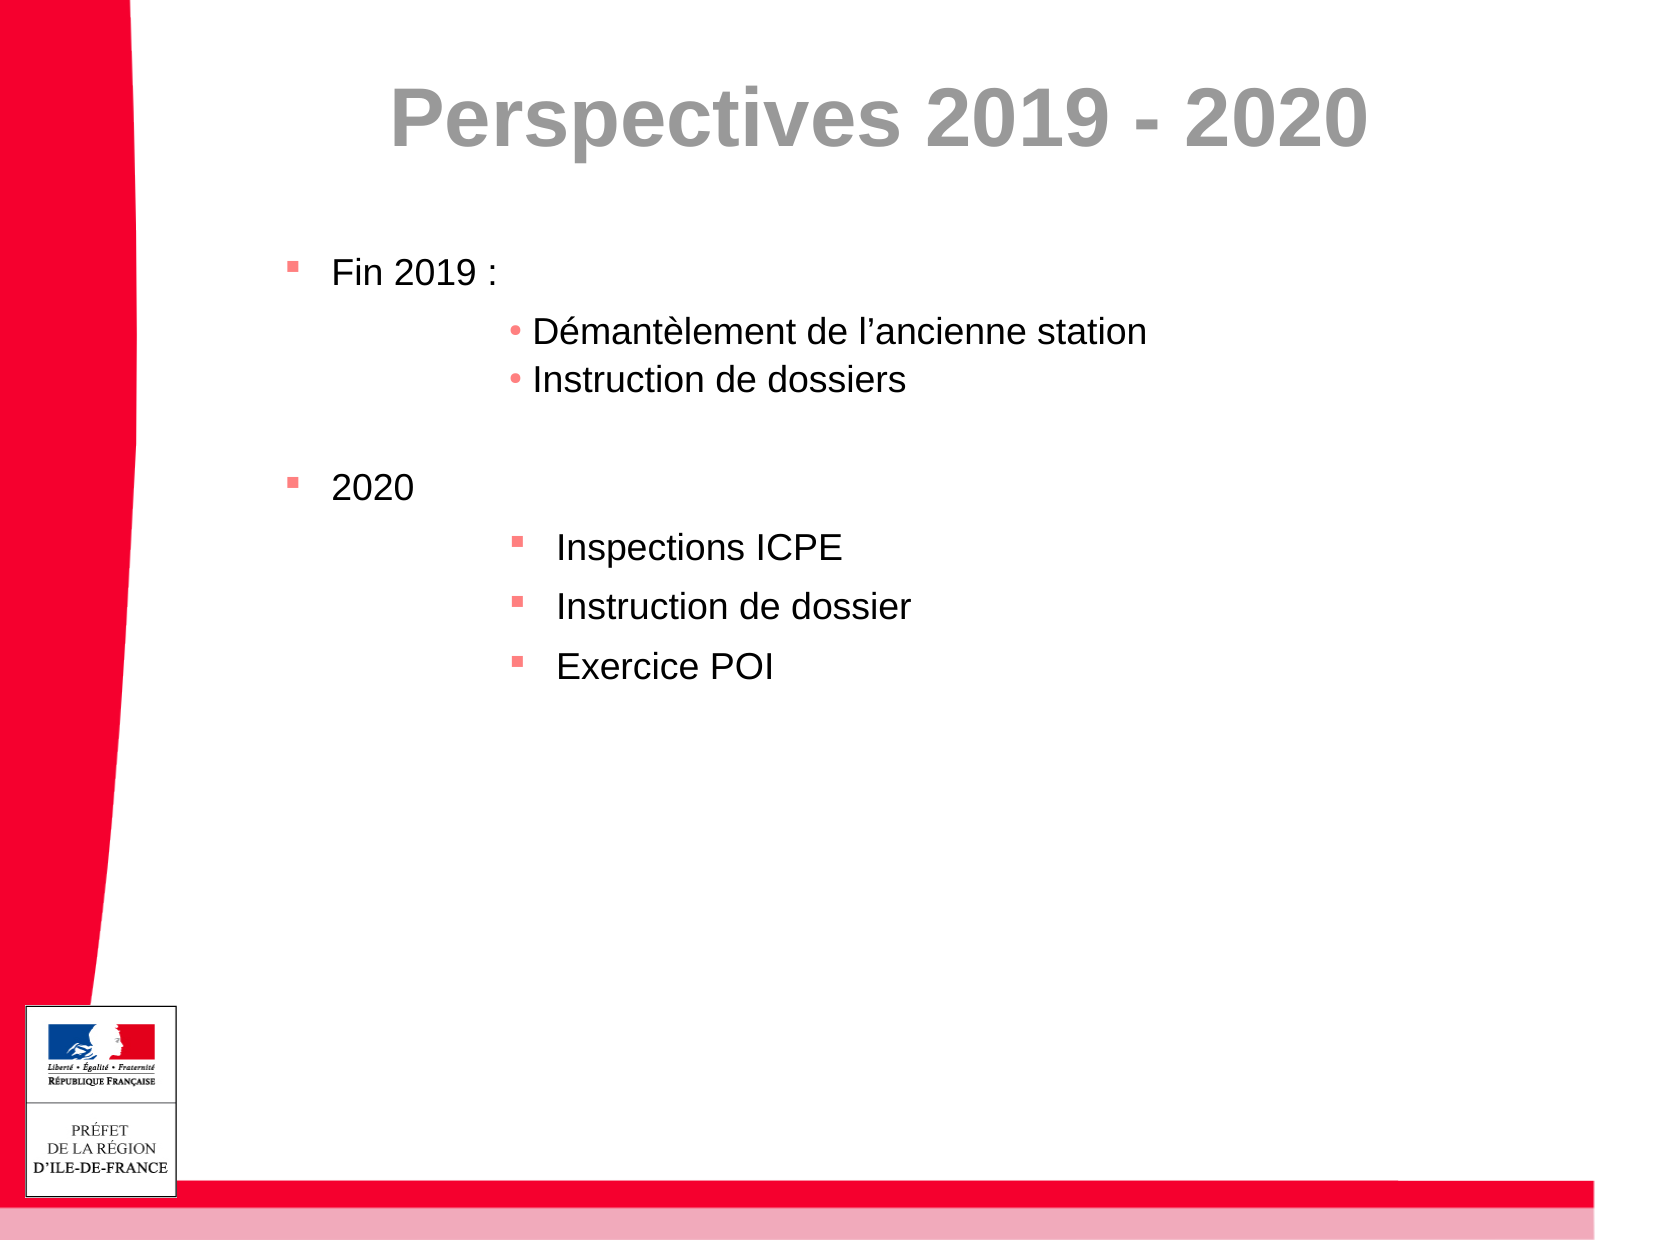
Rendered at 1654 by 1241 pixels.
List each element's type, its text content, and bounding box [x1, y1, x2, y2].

list Fin 2019 : Démantèlement de l’ancienne station Instruction de dossiers 2020 Inspections ICPE Instruction de dossier Exercice POI [118, 251, 1625, 948]
title Perspectives 2019 - 2020 [135, 13, 1624, 222]
picture [0, 0, 1653, 1240]
